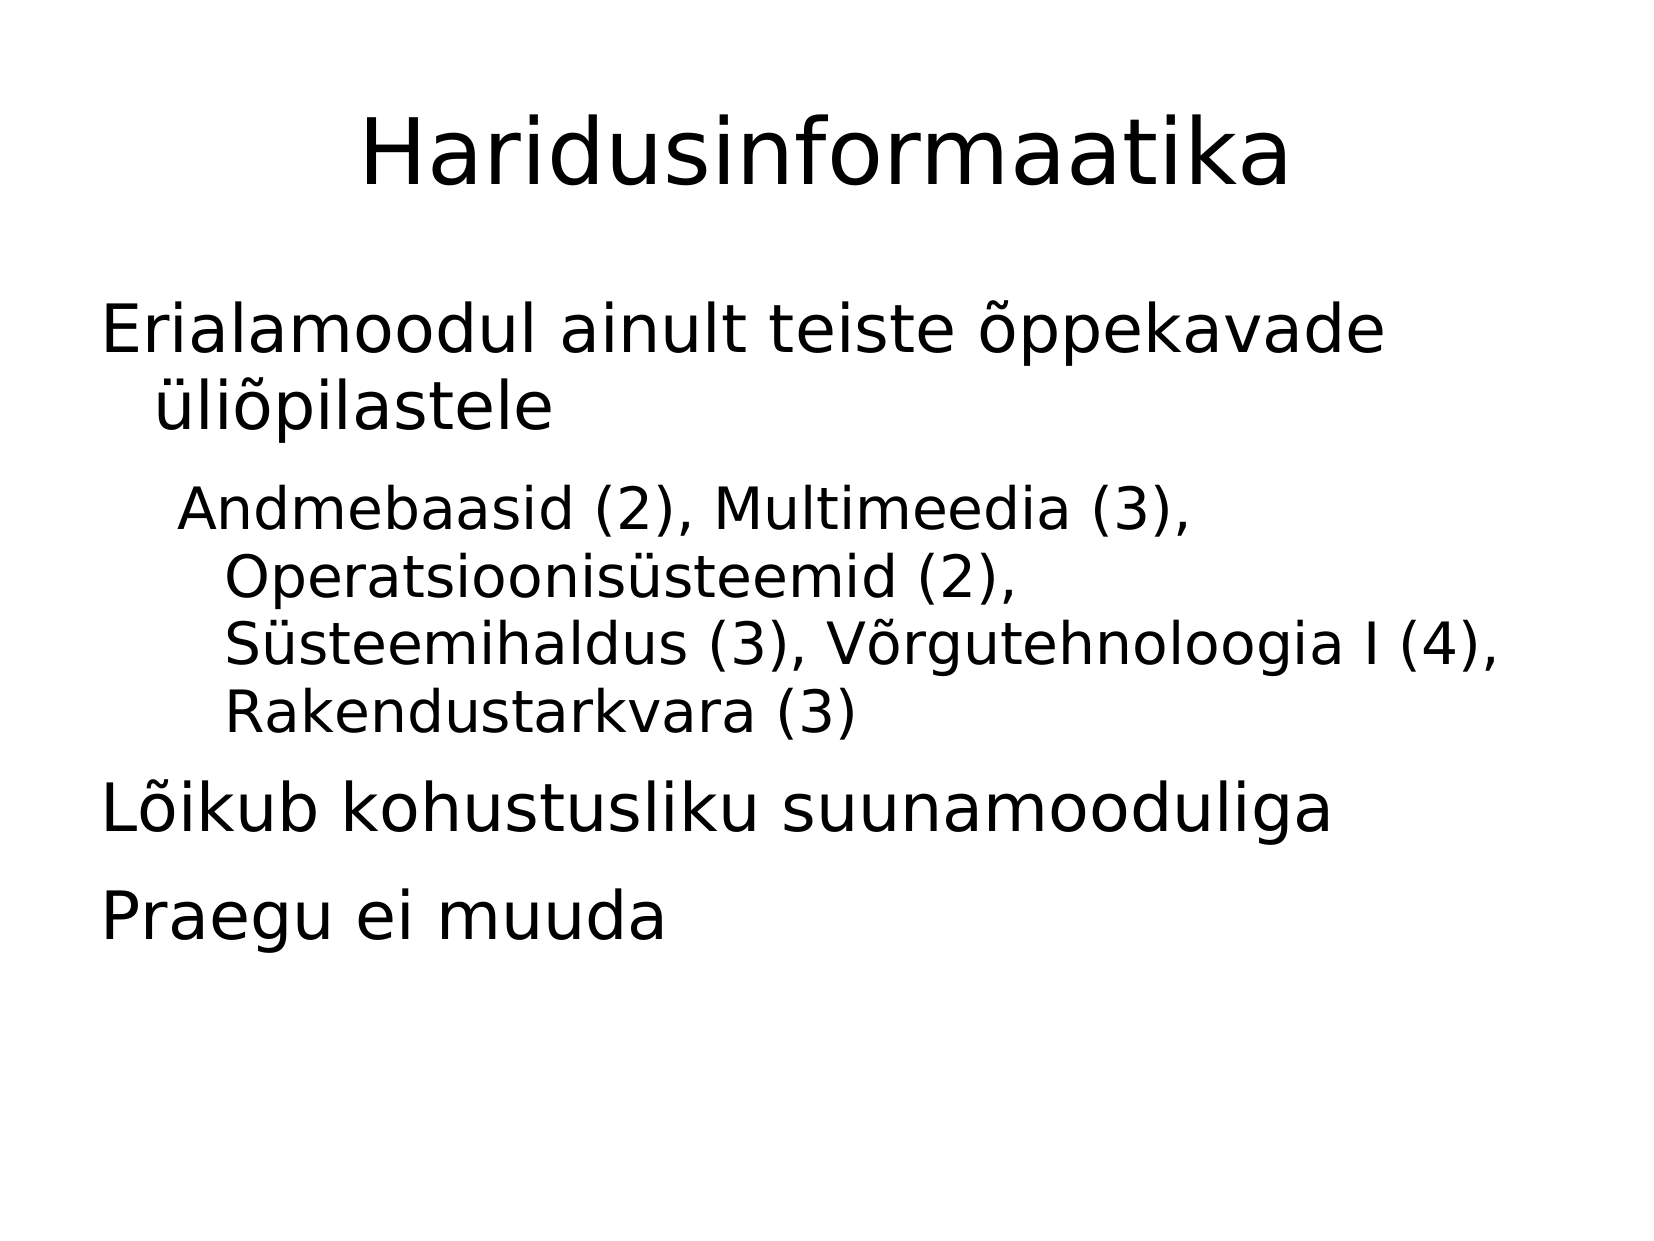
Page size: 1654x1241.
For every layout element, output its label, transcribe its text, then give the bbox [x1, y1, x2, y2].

title Haridusinformaatika [82, 49, 1571, 257]
list Erialamoodul ainult teiste õppekavade üliõpilastele Andmebaasid (2), Multimeedia (3), Operatsioonisüsteemid (2), Süsteemihaldus (3), Võrgutehnoloogia I (4), Rakendustarkvara (3) Lõikub kohustusliku suunamooduliga Praegu ei muuda [82, 290, 1571, 1109]
